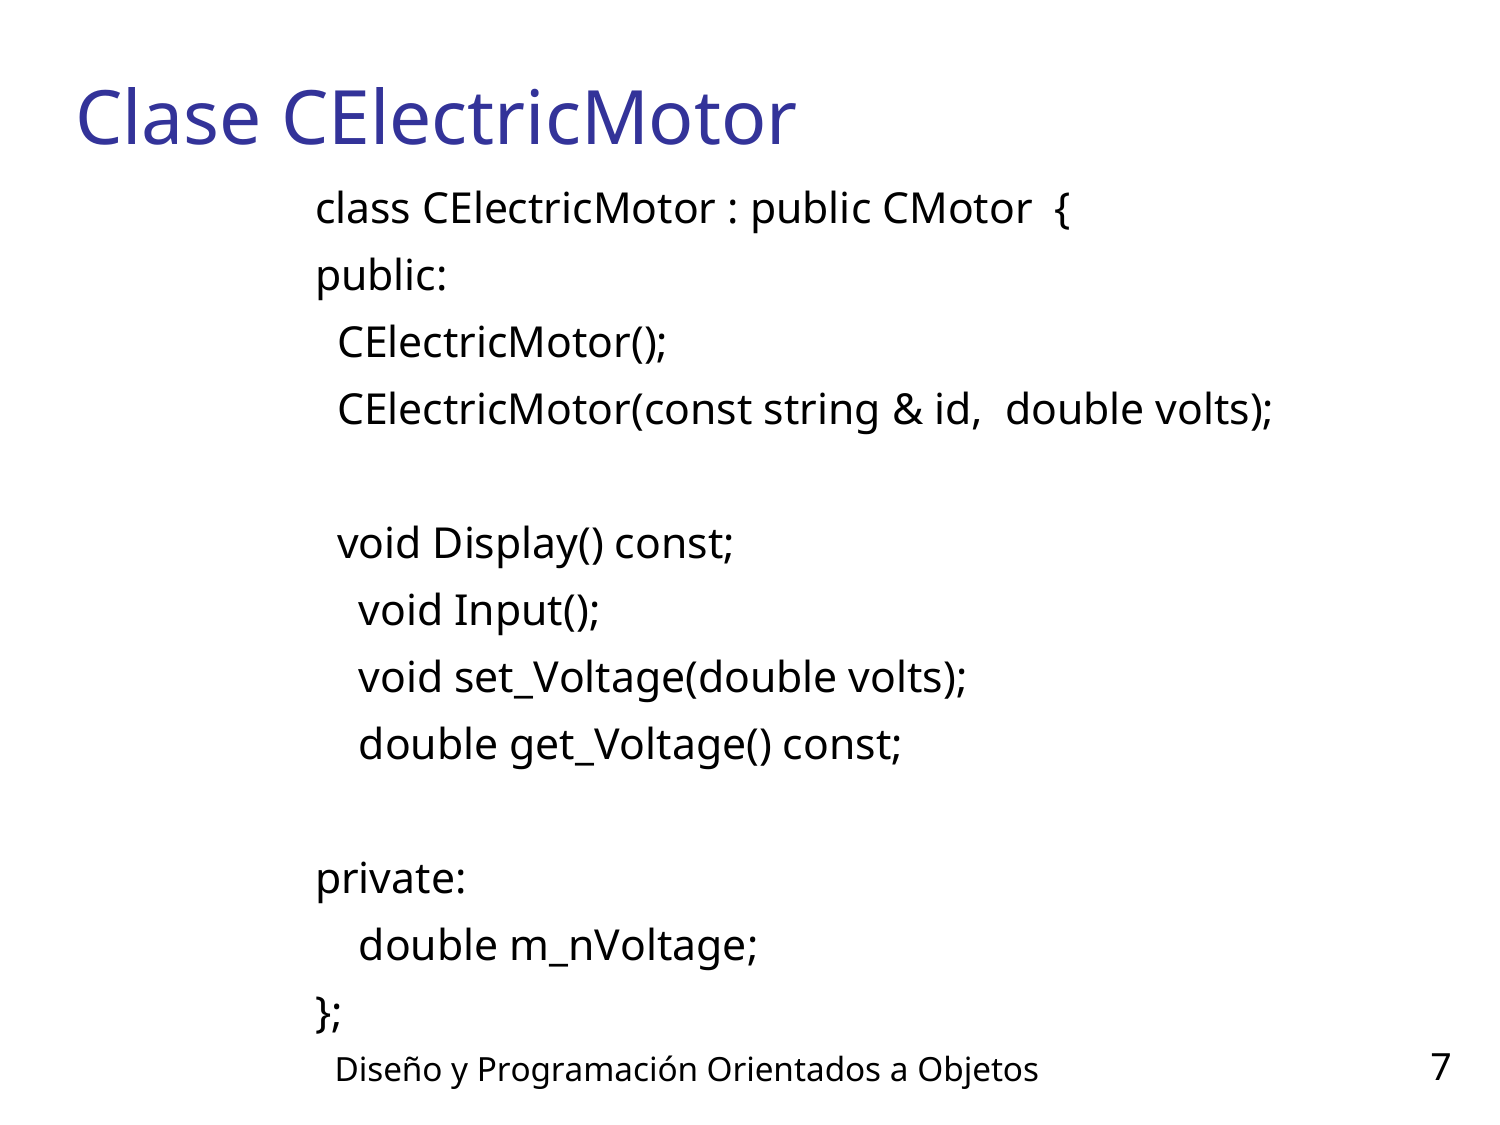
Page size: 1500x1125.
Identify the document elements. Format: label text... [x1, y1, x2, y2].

list class CElectricMotor : public CMotor { public: CElectricMotor(); CElectricMotor(const string & id, double volts); void Display() const; void Input(); void set_Voltage(double volts); double get_Voltage() const; private: double m_nVoltage; }; [300, 169, 1462, 1051]
title Clase CElectricMotor [75, 30, 1466, 193]
